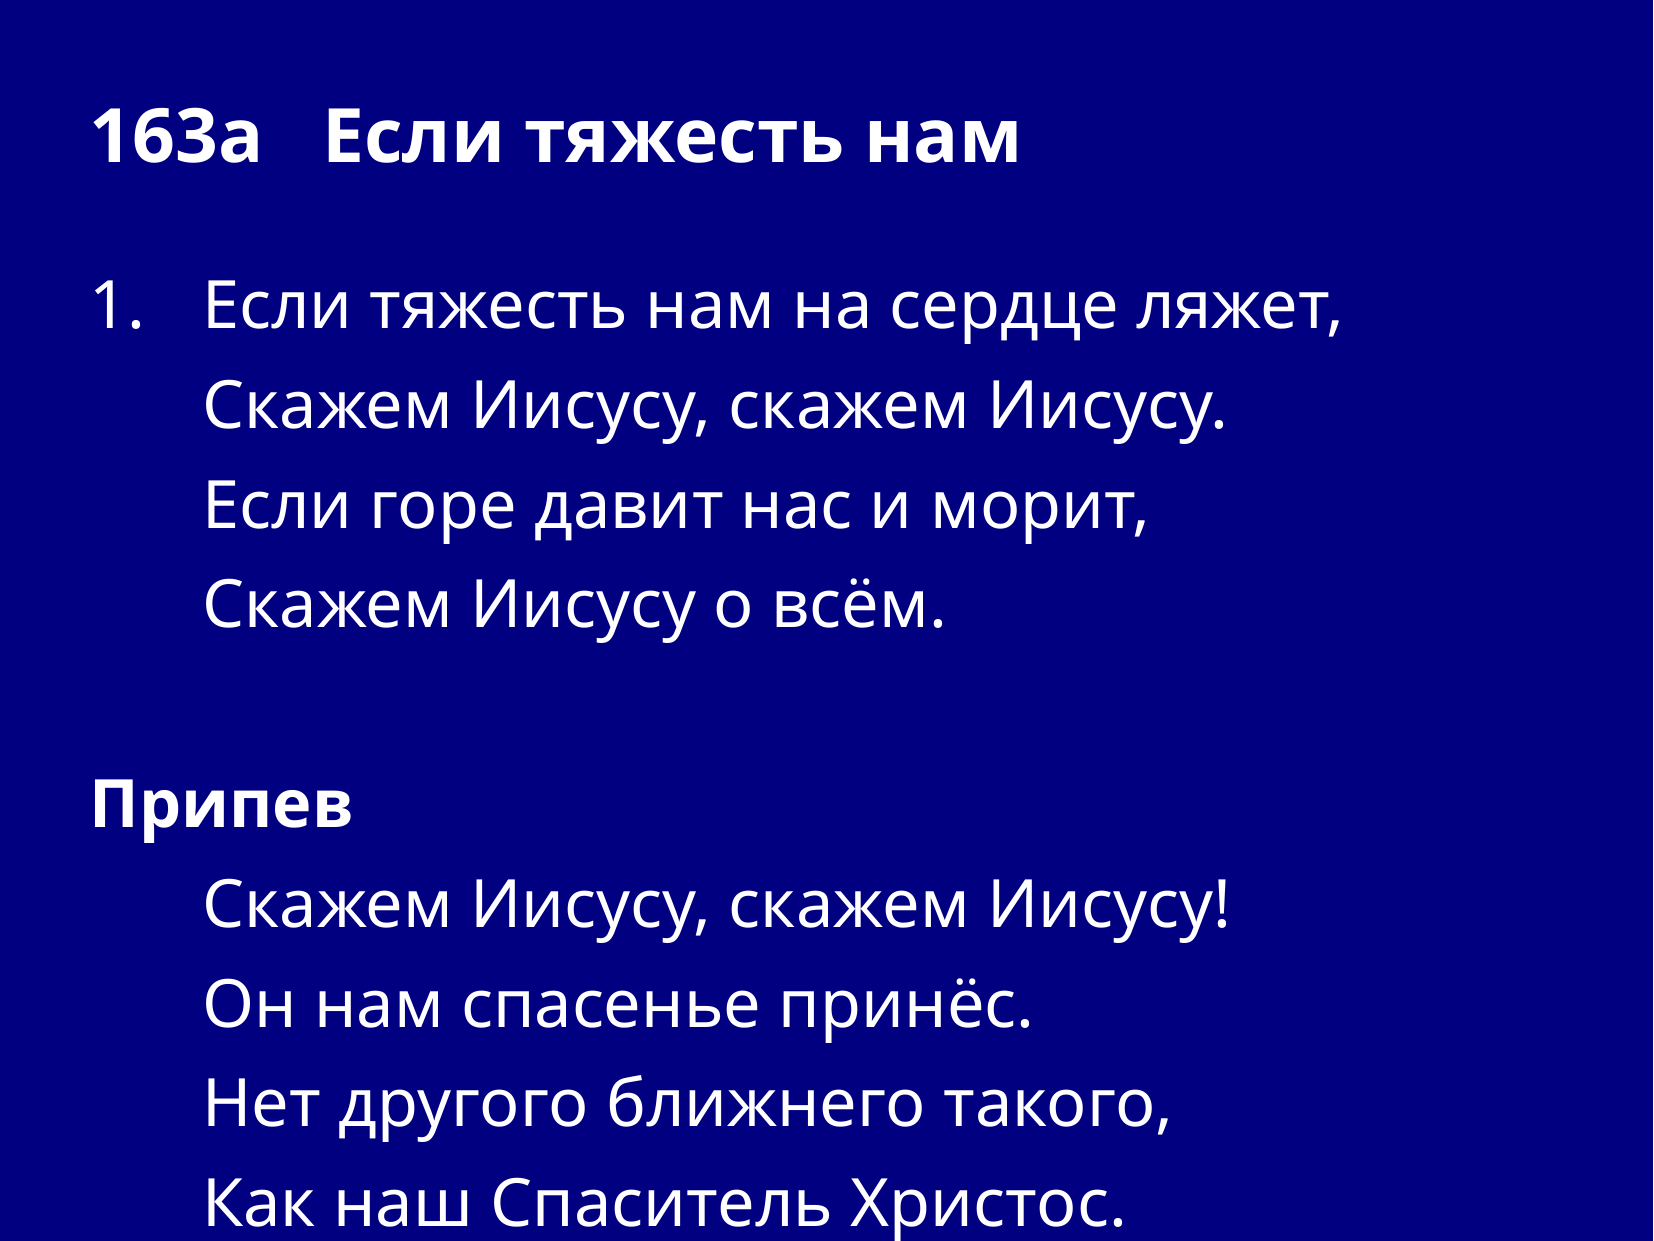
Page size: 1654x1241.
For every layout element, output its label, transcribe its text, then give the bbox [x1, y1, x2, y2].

text_box 163а Если тяжесть нам [75, 75, 1576, 188]
text_box 1. Если тяжесть нам на сердце ляжет, Скажем Иисусу, скажем Иисусу. Если горе давит нас и морит, Скажем Иисусу о всём. Припев Скажем Иисусу, скажем Иисусу! Он нам спасенье принёс. Нет другого ближнего такого, Как наш Спаситель Христос. [75, 188, 1576, 1163]
